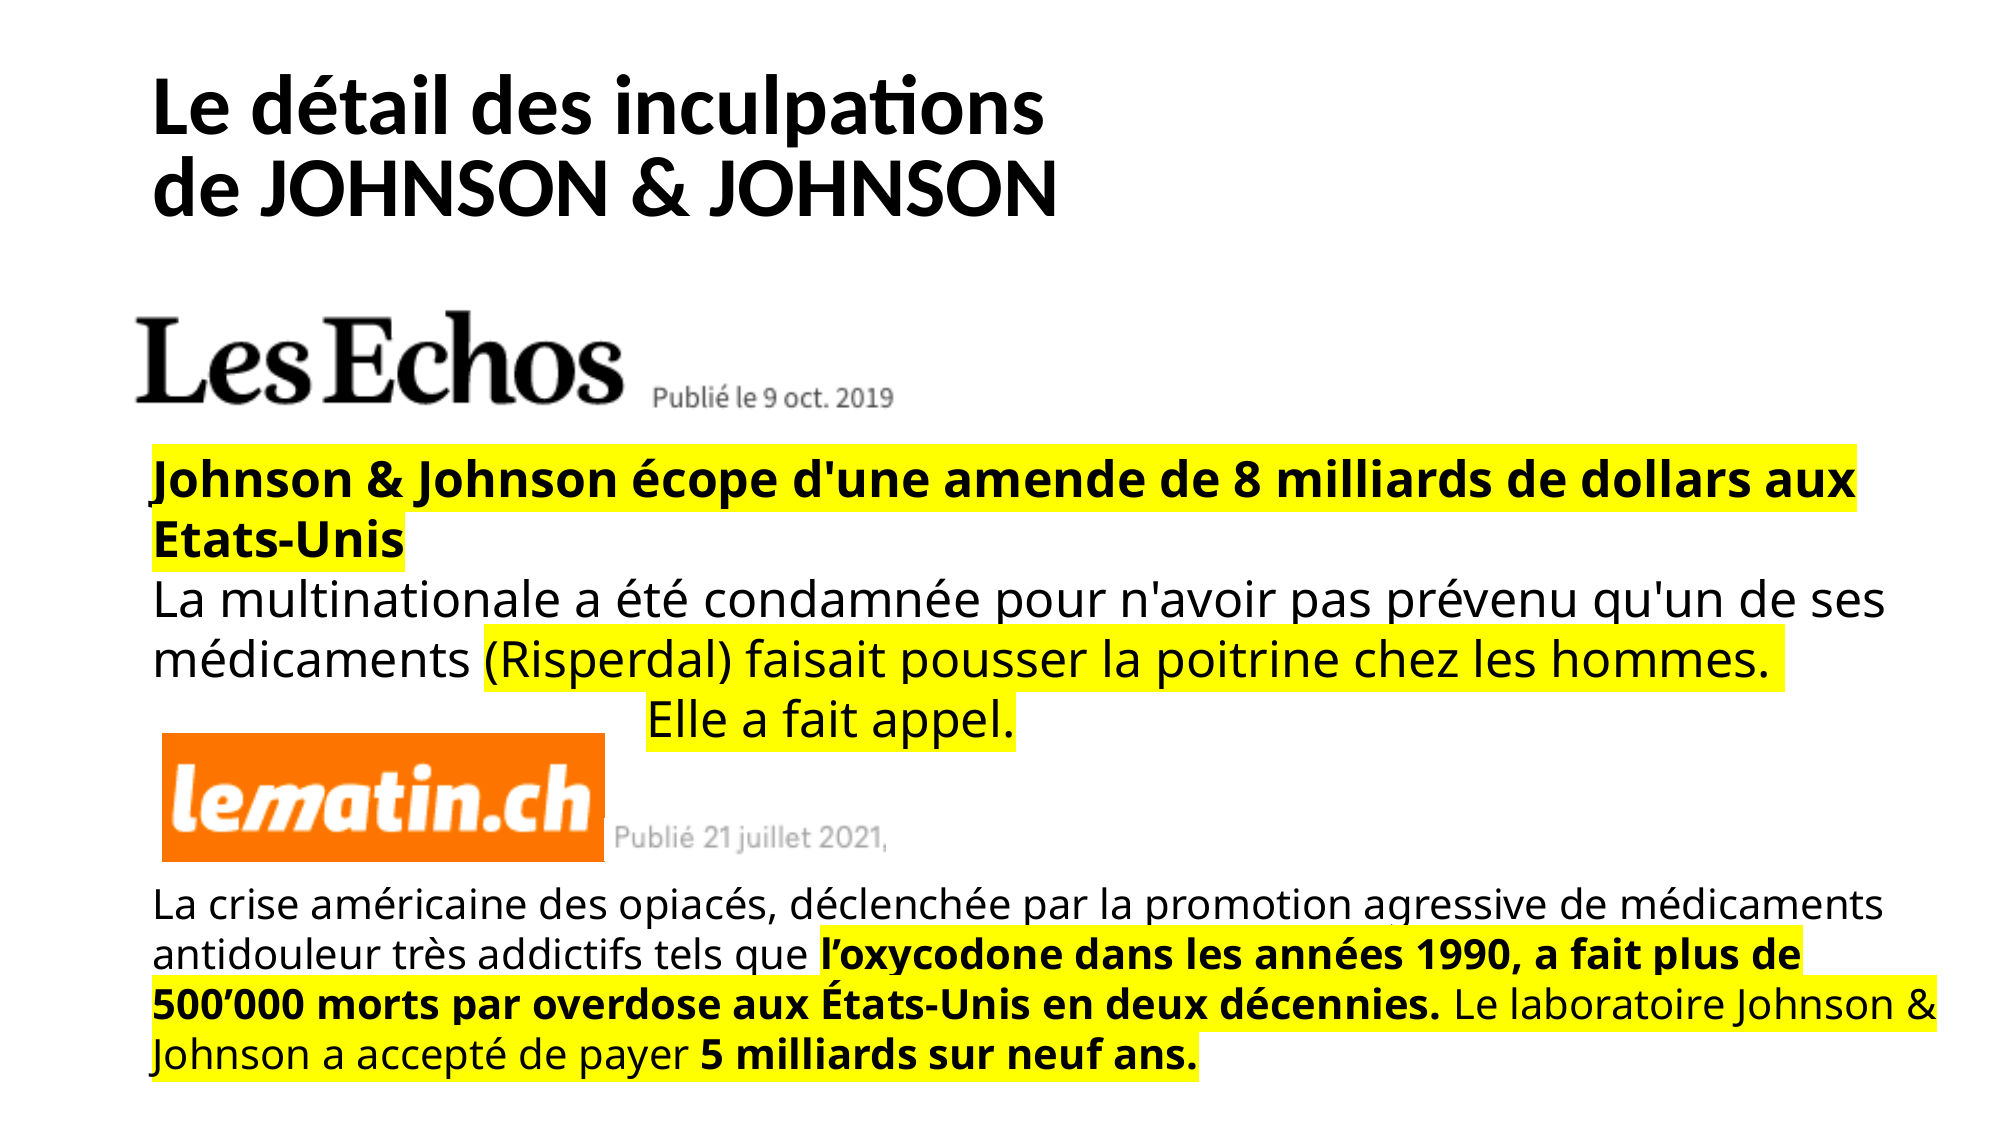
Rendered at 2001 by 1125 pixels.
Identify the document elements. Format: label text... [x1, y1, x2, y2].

picture [162, 734, 886, 862]
text_box Le détail des inculpations de JOHNSON & JOHNSON [137, 59, 1788, 243]
picture [104, 290, 902, 441]
text_box Johnson & Johnson écope d'une amende de 8 milliards de dollars aux Etats-Unis La multinationale a été condamnée pour n'avoir pas prévenu qu'un de ses médicaments (Risperdal) faisait pousser la poitrine chez les hommes. Elle a fait appel. [137, 440, 1971, 755]
text_box La crise américaine des opiacés, déclenchée par la promotion agressive de médicaments antidouleur très addictifs tels que l’oxycodone dans les années 1990, a fait plus de 500’000 morts par overdose aux États-Unis en deux décennies. Le laboratoire Johnson & Johnson a accepté de payer 5 milliards sur neuf ans. [137, 870, 1971, 1086]
